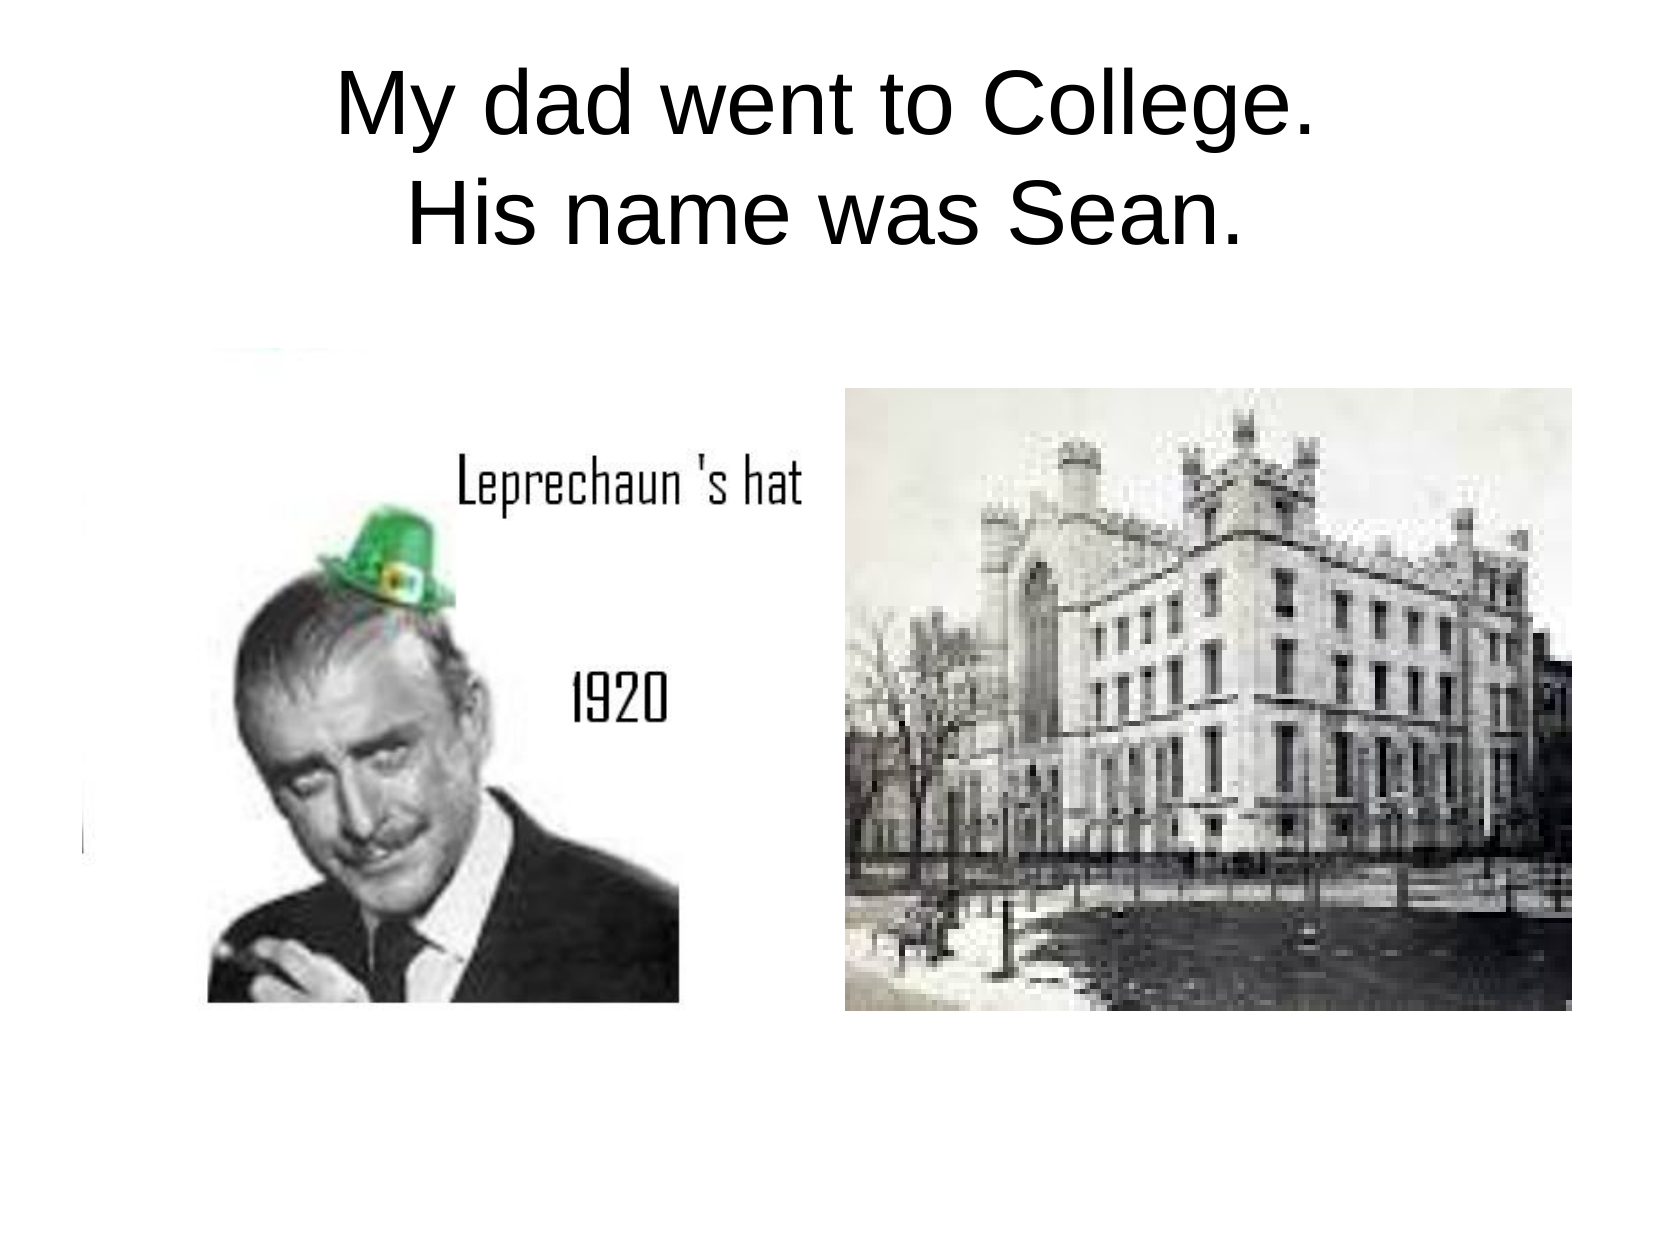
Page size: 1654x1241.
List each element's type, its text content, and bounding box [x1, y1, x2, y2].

title My dad went to College. His name was Sean. [82, 49, 1571, 257]
picture [82, 348, 809, 1050]
picture [845, 388, 1572, 1011]
